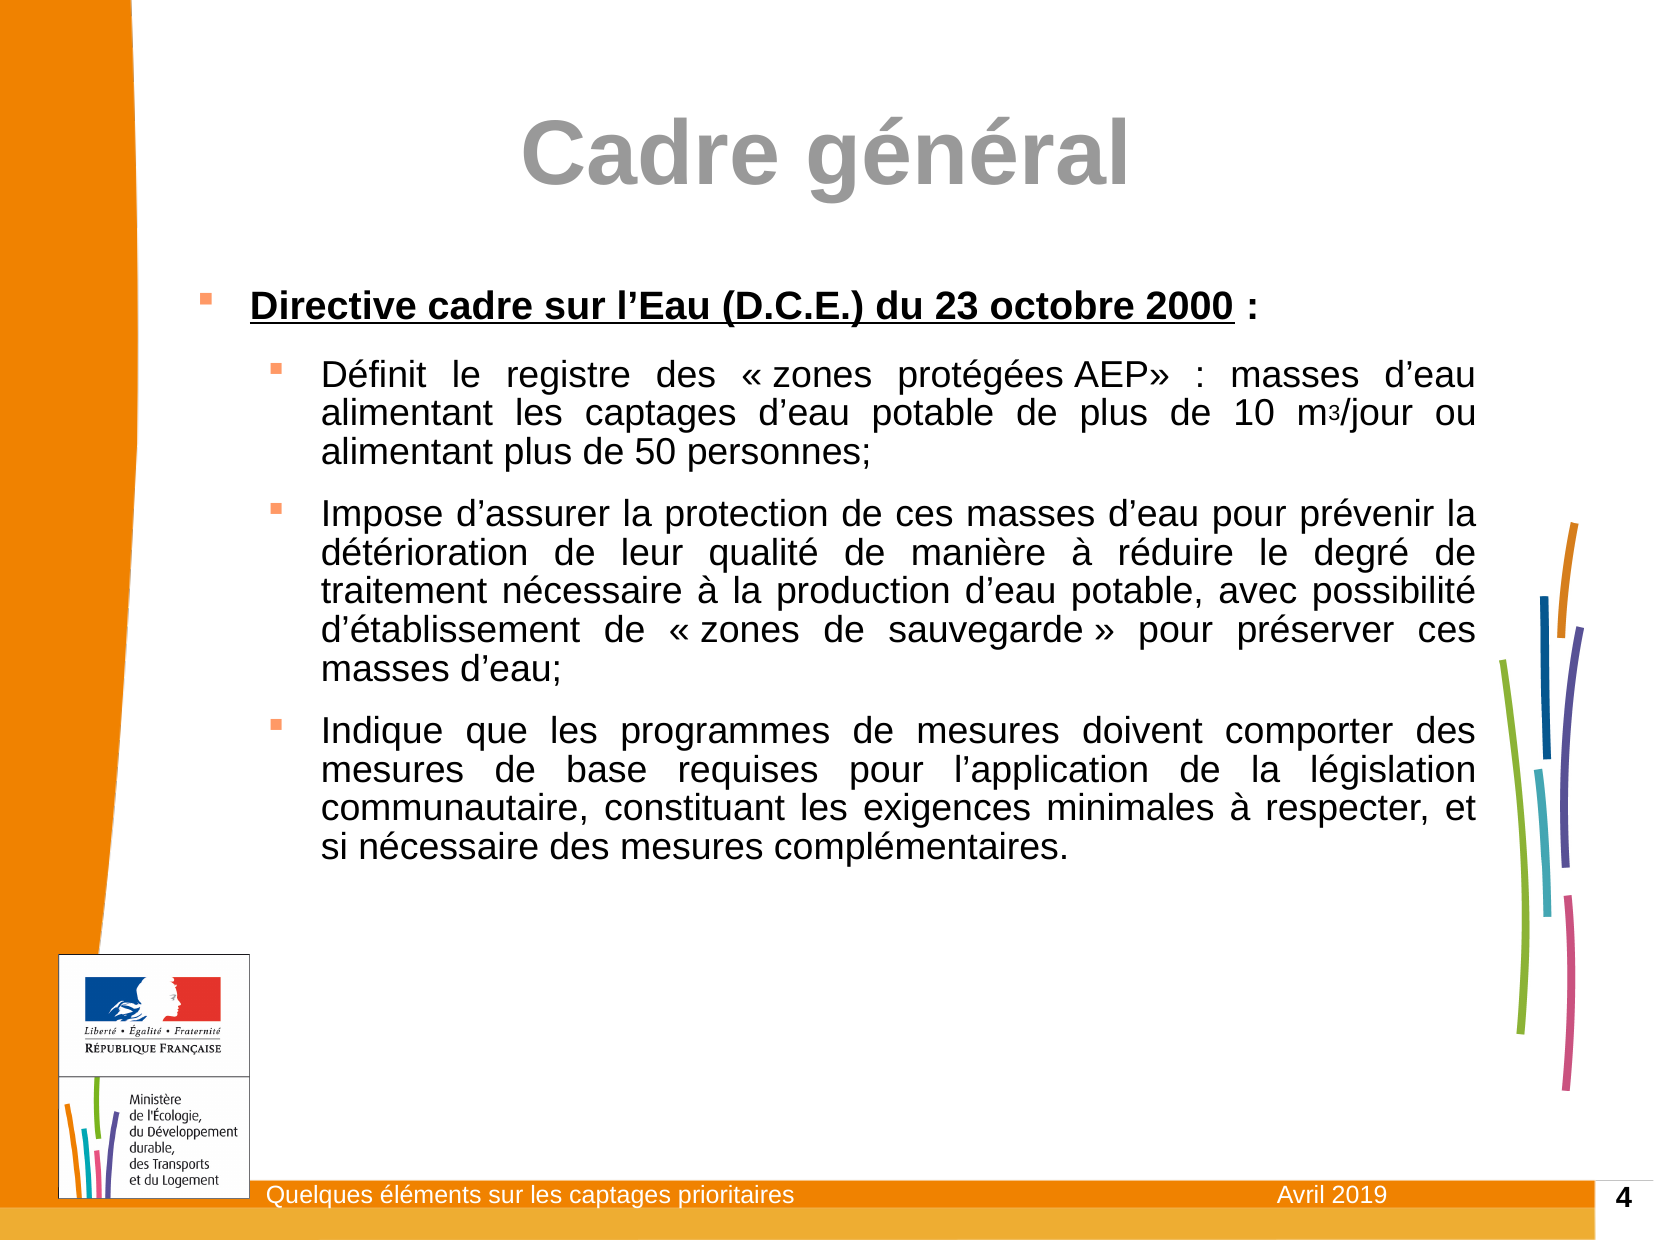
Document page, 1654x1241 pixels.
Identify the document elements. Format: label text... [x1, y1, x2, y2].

title Cadre général [82, 49, 1571, 257]
picture [0, 0, 1654, 1240]
list Directive cadre sur l’Eau (D.C.E.) du 23 octobre 2000 : Définit le registre des « zones protégées AEP» : masses d’eau alimentant les captages d’eau potable de plus de 10 m3/jour ou alimentant plus de 50 personnes; Impose d’assurer la protection de ces masses d’eau pour prévenir la détérioration de leur qualité de manière à réduire le degré de traitement nécessaire à la production d’eau potable, avec possibilité d’établissement de « zones de sauvegarde » pour préserver ces masses d’eau; Indique que les programmes de mesures doivent comporter des mesures de base requises pour l’application de la législation communautaire, constituant les exigences minimales à respecter, et si nécessaire des mesures complémentaires. [179, 290, 1477, 1010]
